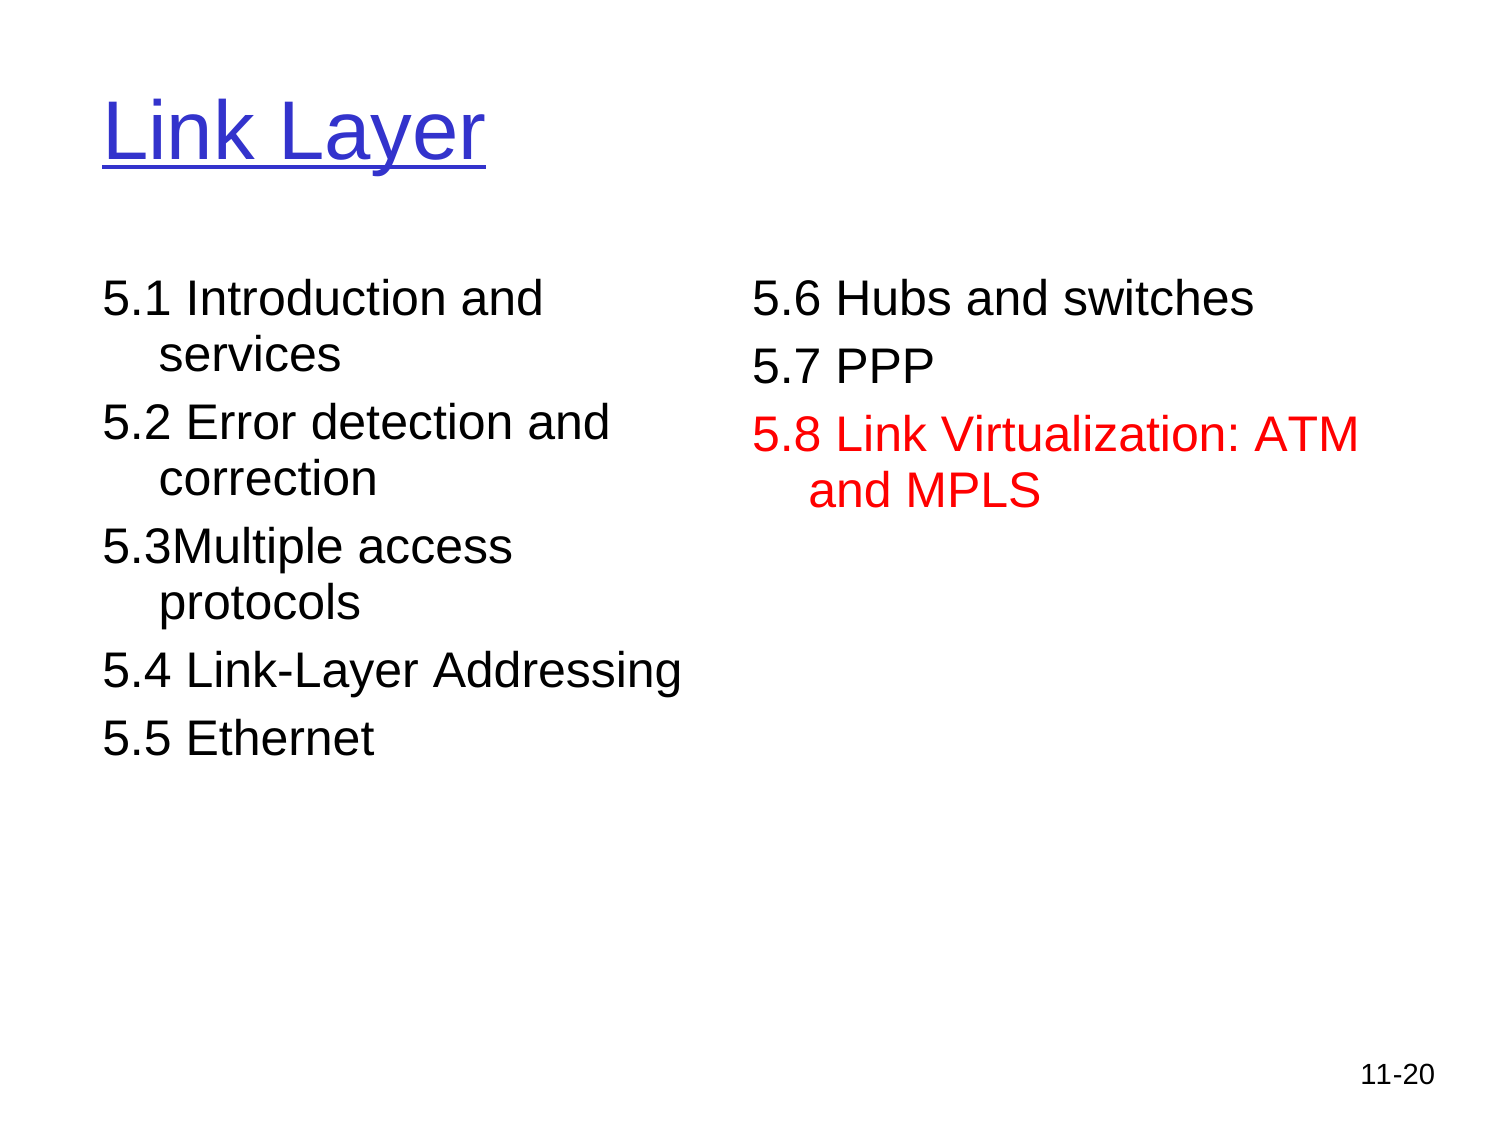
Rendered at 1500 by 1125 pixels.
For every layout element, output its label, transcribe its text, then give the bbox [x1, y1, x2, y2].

list 5.1 Introduction and services 5.2 Error detection and correction 5.3Multiple access protocols 5.4 Link-Layer Addressing 5.5 Ethernet [87, 262, 713, 1026]
title Link Layer [87, 37, 1363, 225]
list 5.6 Hubs and switches 5.7 PPP 5.8 Link Virtualization: ATM and MPLS [737, 262, 1403, 1026]
